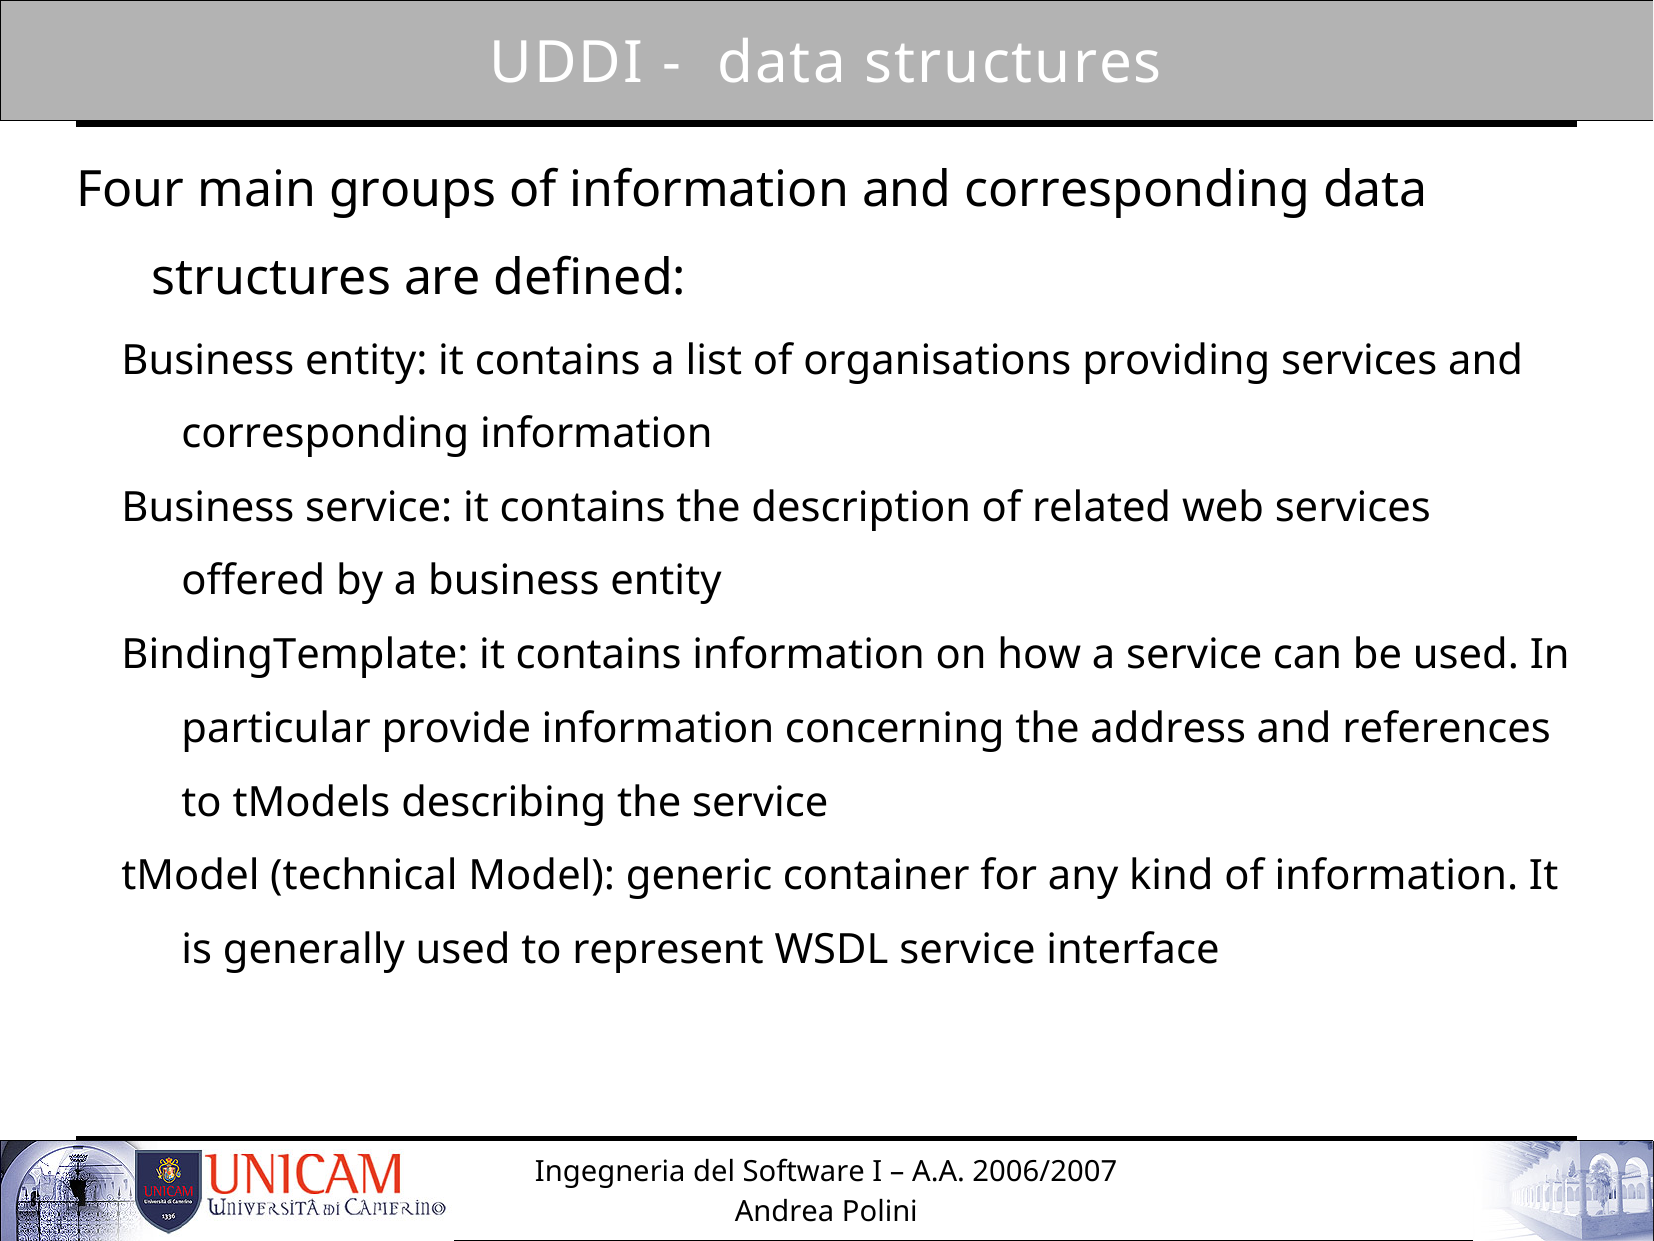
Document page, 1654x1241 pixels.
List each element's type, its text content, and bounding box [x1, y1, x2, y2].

picture [1473, 1141, 1654, 1241]
list Four main groups of information and corresponding data structures are defined: Business entity: it contains a list of organisations providing services and corresponding information Business service: it contains the description of related web services offered by a business entity BindingTemplate: it contains information on how a service can be used. In particular provide information concerning the address and references to tModels describing the service tModel (technical Model): generic container for any kind of information. It is generally used to represent WSDL service interface [76, 152, 1577, 916]
title UDDI - data structures [0, 0, 1653, 121]
picture [0, 1141, 454, 1241]
